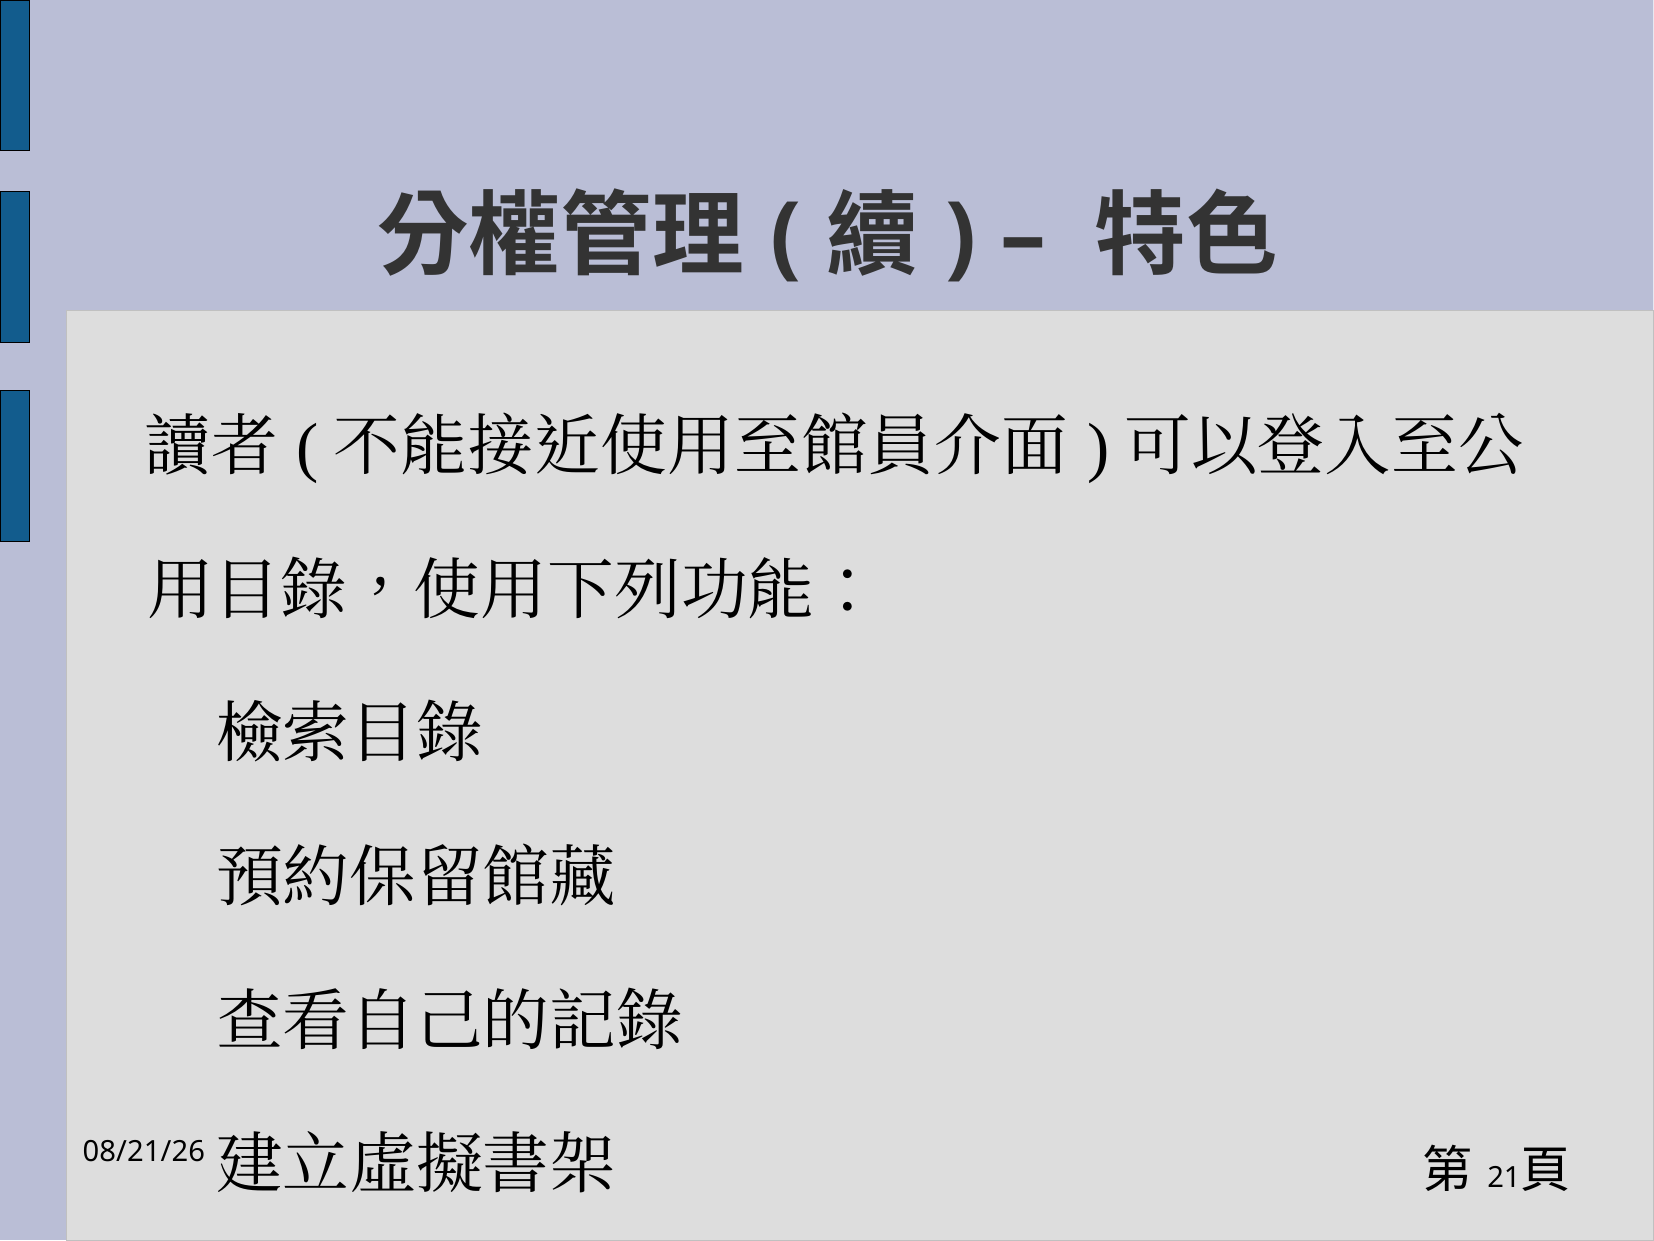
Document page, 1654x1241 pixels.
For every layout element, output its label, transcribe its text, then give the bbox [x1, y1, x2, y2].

title 分權管理(續) – 特色 [121, 91, 1534, 299]
list 讀者(不能接近使用至館員介面)可以登入至公用目錄，使用下列功能： 檢索目錄 預約保留館藏 查看自己的記錄 建立虛擬書架 [121, 344, 1534, 1127]
